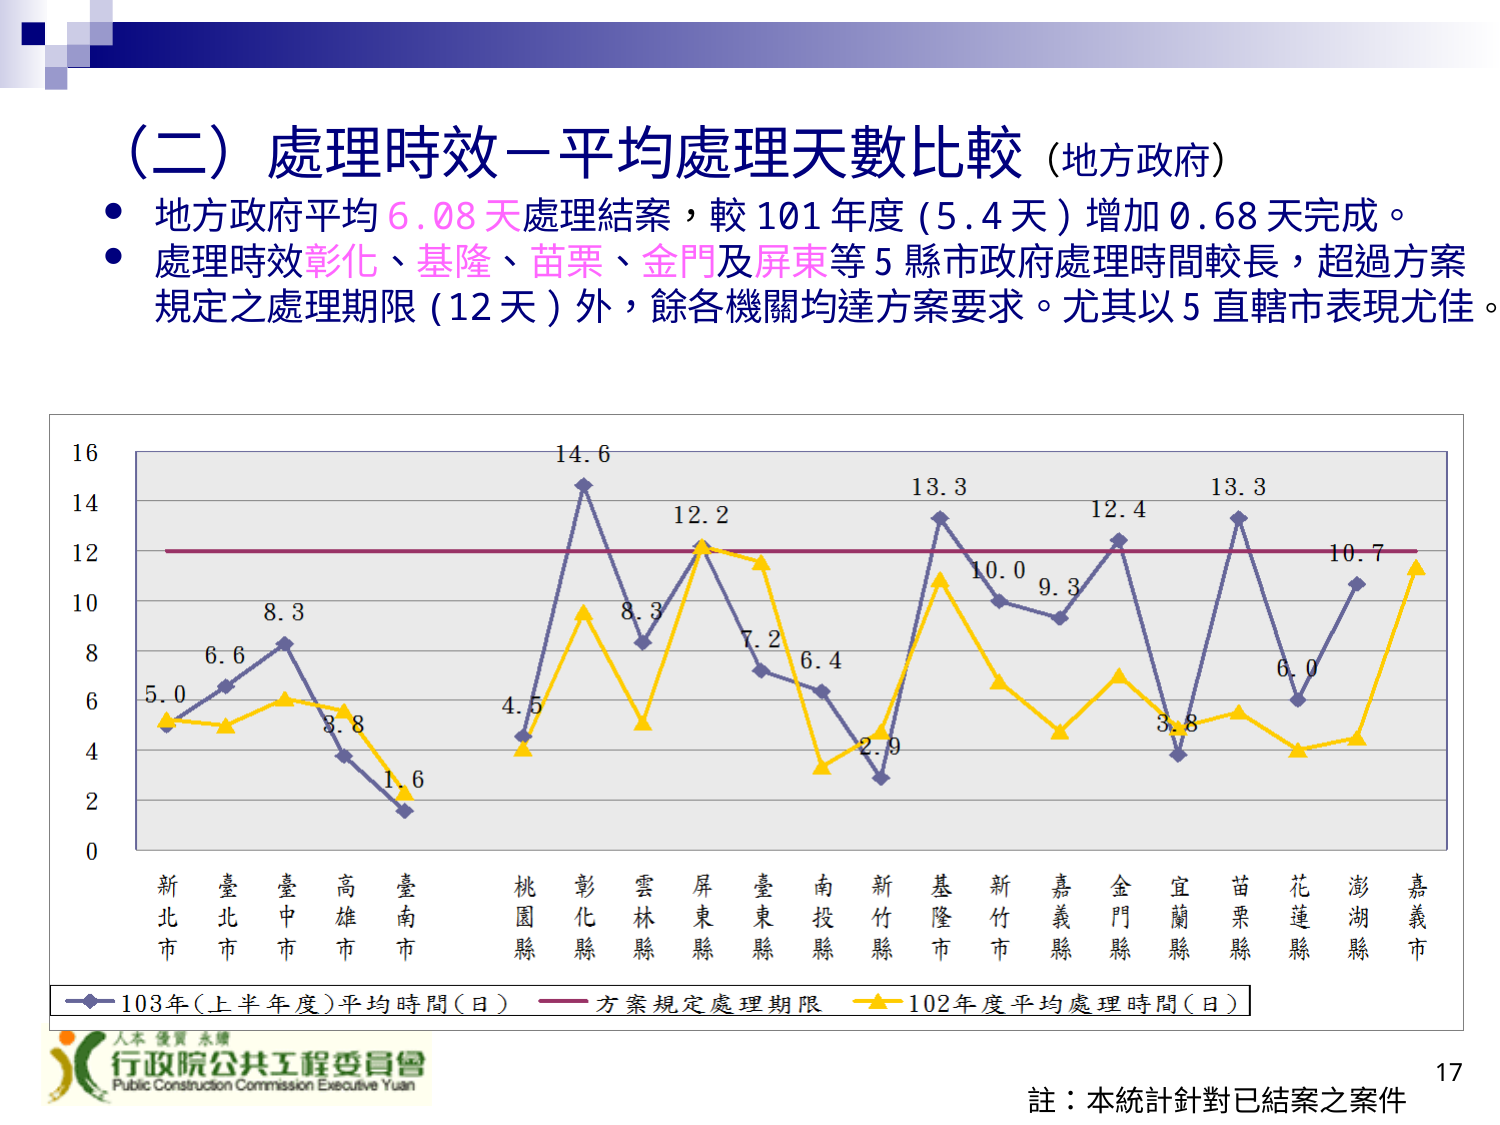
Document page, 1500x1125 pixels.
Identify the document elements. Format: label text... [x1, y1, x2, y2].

picture [41, 408, 1473, 1106]
title （二）處理時效－平均處理天數比較（地方政府） [76, 78, 1500, 194]
text_box 註：本統計針對已結案之案件 [984, 1074, 1451, 1125]
text_box 地方政府平均6.08天處理結案，較101年度(5.4天)增加0.68天完成。 處理時效彰化、基隆、苗栗、金門及屏東等5縣市政府處理時間較長，超過方案規定之處理期限(12天)外，餘各機關均達方案要求。尤其以5直轄市表現尤佳。 [88, 184, 1500, 350]
text_box <編號> [1128, 1023, 1479, 1099]
